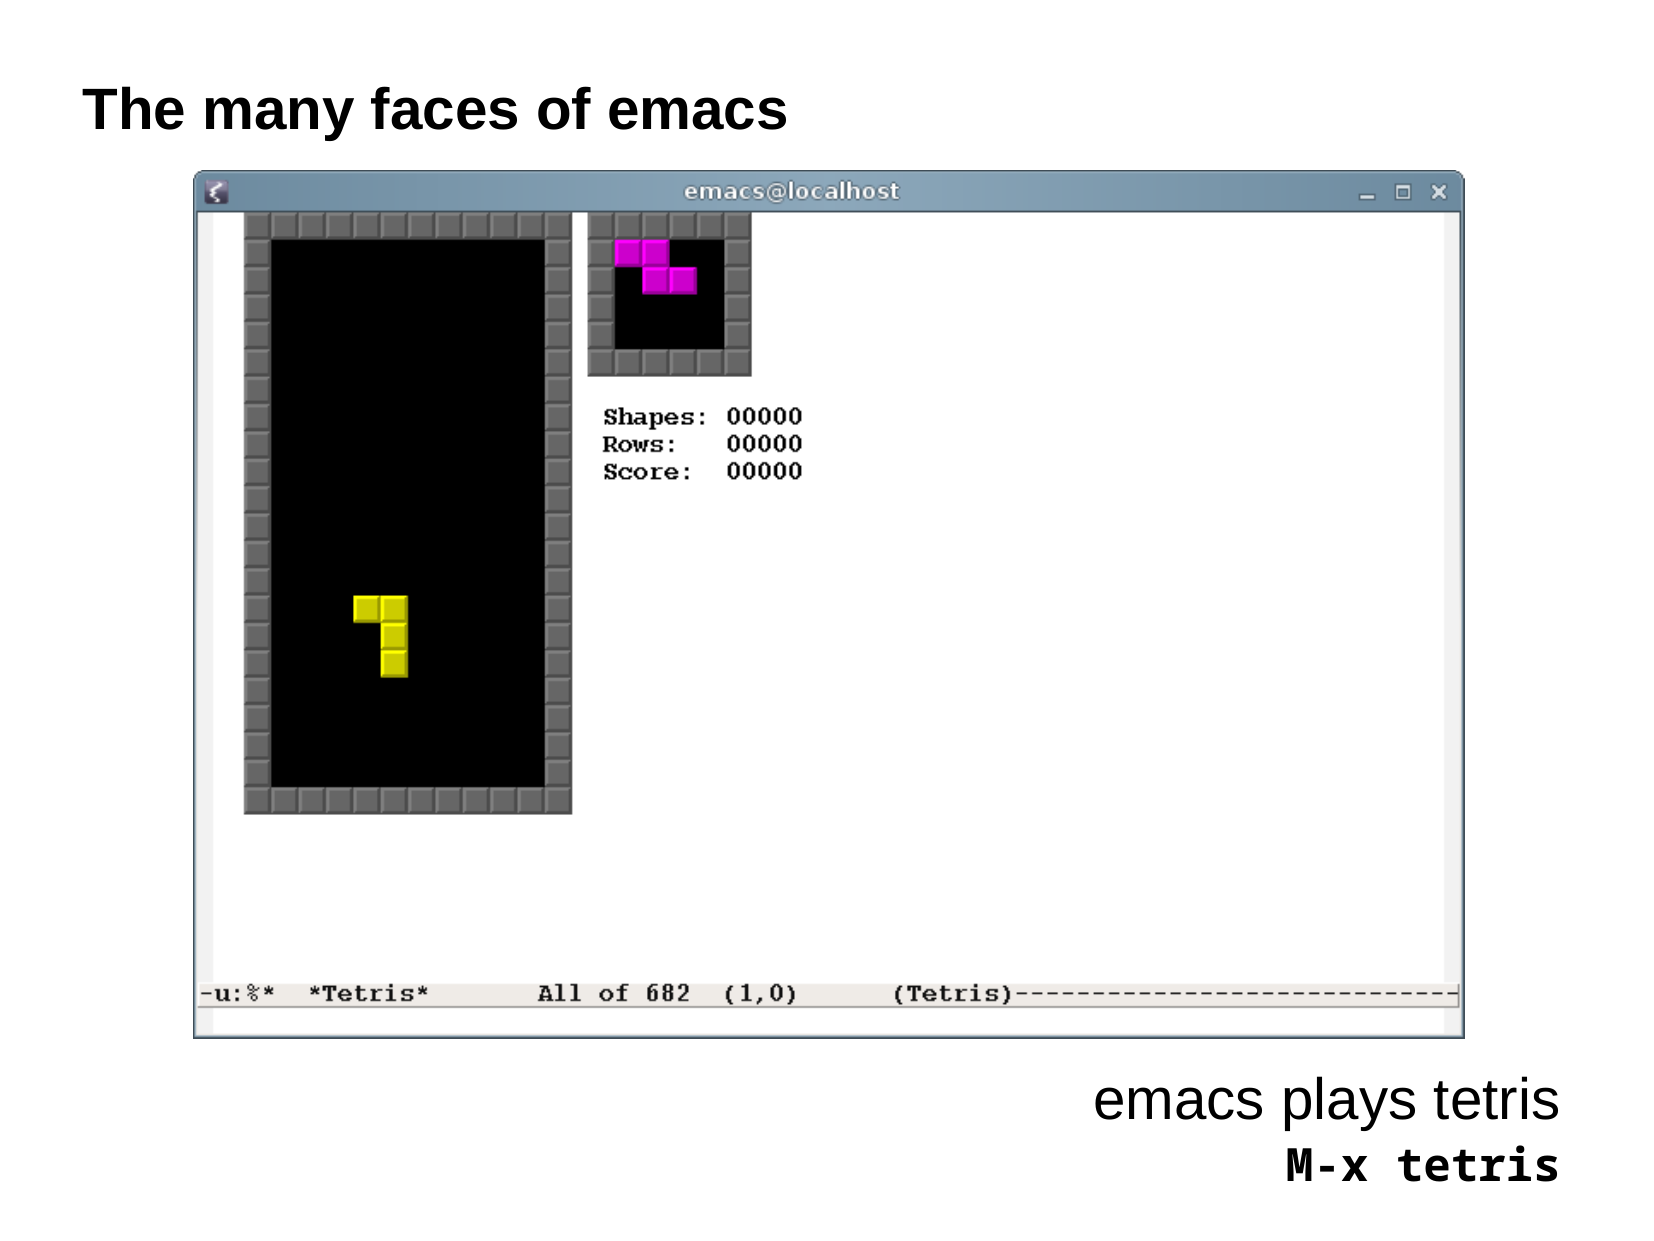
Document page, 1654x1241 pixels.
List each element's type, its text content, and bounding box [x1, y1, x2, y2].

picture [193, 170, 1465, 1039]
title emacs plays tetris M-x tetris [72, 1040, 1561, 1221]
title The many faces of emacs [82, 49, 1571, 171]
